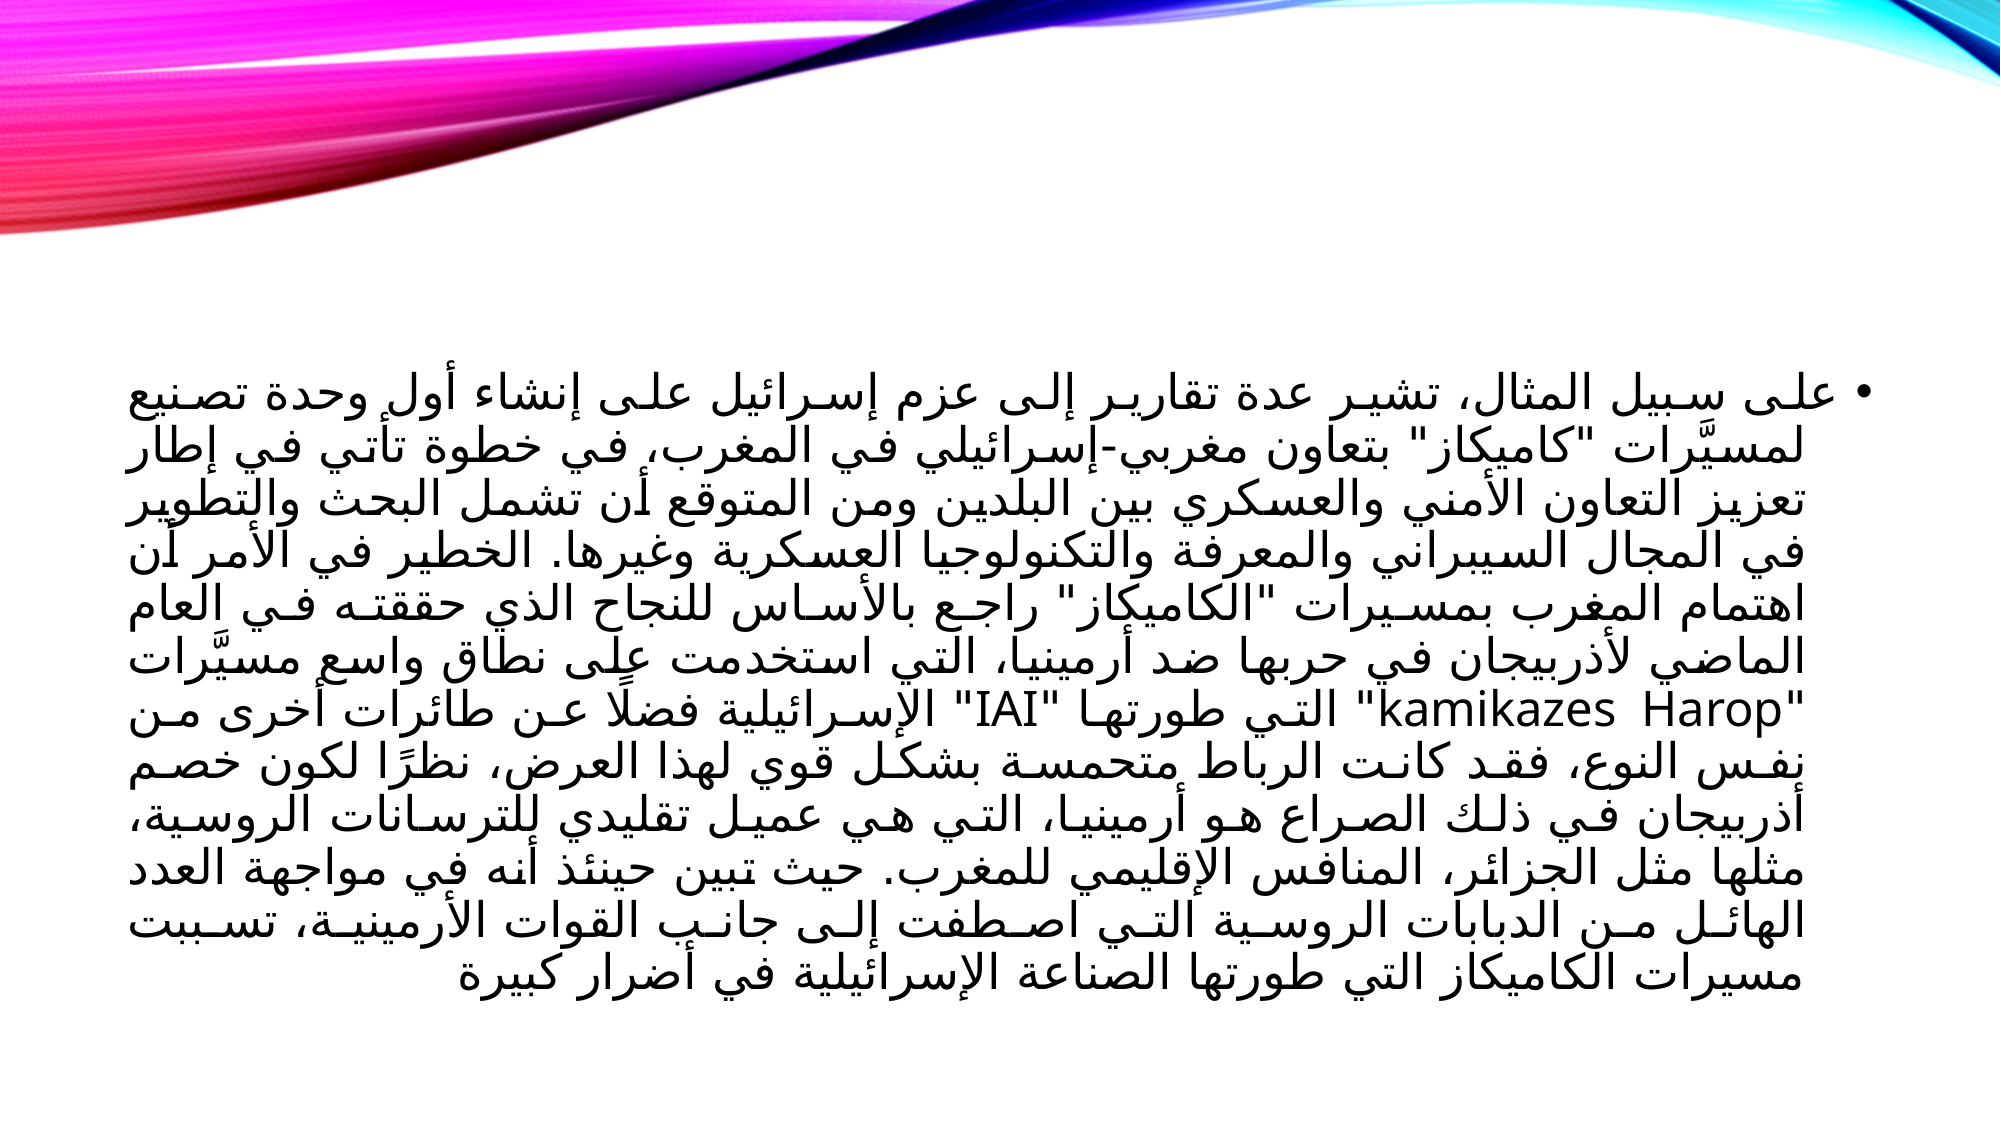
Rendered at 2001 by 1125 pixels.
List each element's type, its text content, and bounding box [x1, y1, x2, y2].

list على سبيل المثال، تشير عدة تقارير إلى عزم إسرائيل على إنشاء أول وحدة تصنيع لمسيَّرات "كاميكاز" بتعاون مغربي-إسرائيلي في المغرب، في خطوة تأتي في إطار تعزيز التعاون الأمني والعسكري بين البلدين ومن المتوقع أن تشمل البحث والتطوير في المجال السيبراني والمعرفة والتكنولوجيا العسكرية وغيرها. الخطير في الأمر أن اهتمام المغرب بمسيرات "الكاميكاز" راجع بالأساس للنجاح الذي حققته في العام الماضي لأذربيجان في حربها ضد أرمينيا، التي استخدمت على نطاق واسع مسيَّرات "kamikazes Harop" التي طورتها "IAI" الإسرائيلية فضلًا عن طائرات أخرى من نفس النوع، فقد كانت الرباط متحمسة بشكل قوي لهذا العرض، نظرًا لكون خصم أذربيجان في ذلك الصراع هو أرمينيا، التي هي عميل تقليدي للترسانات الروسية، مثلها مثل الجزائر، المنافس الإقليمي للمغرب. حيث تبين حينئذ أنه في مواجهة العدد الهائل من الدبابات الروسية التي اصطفت إلى جانب القوات الأرمينية، تسببت مسيرات الكاميكاز التي طورتها الصناعة الإسرائيلية في أضرار كبيرة [112, 360, 1888, 1021]
